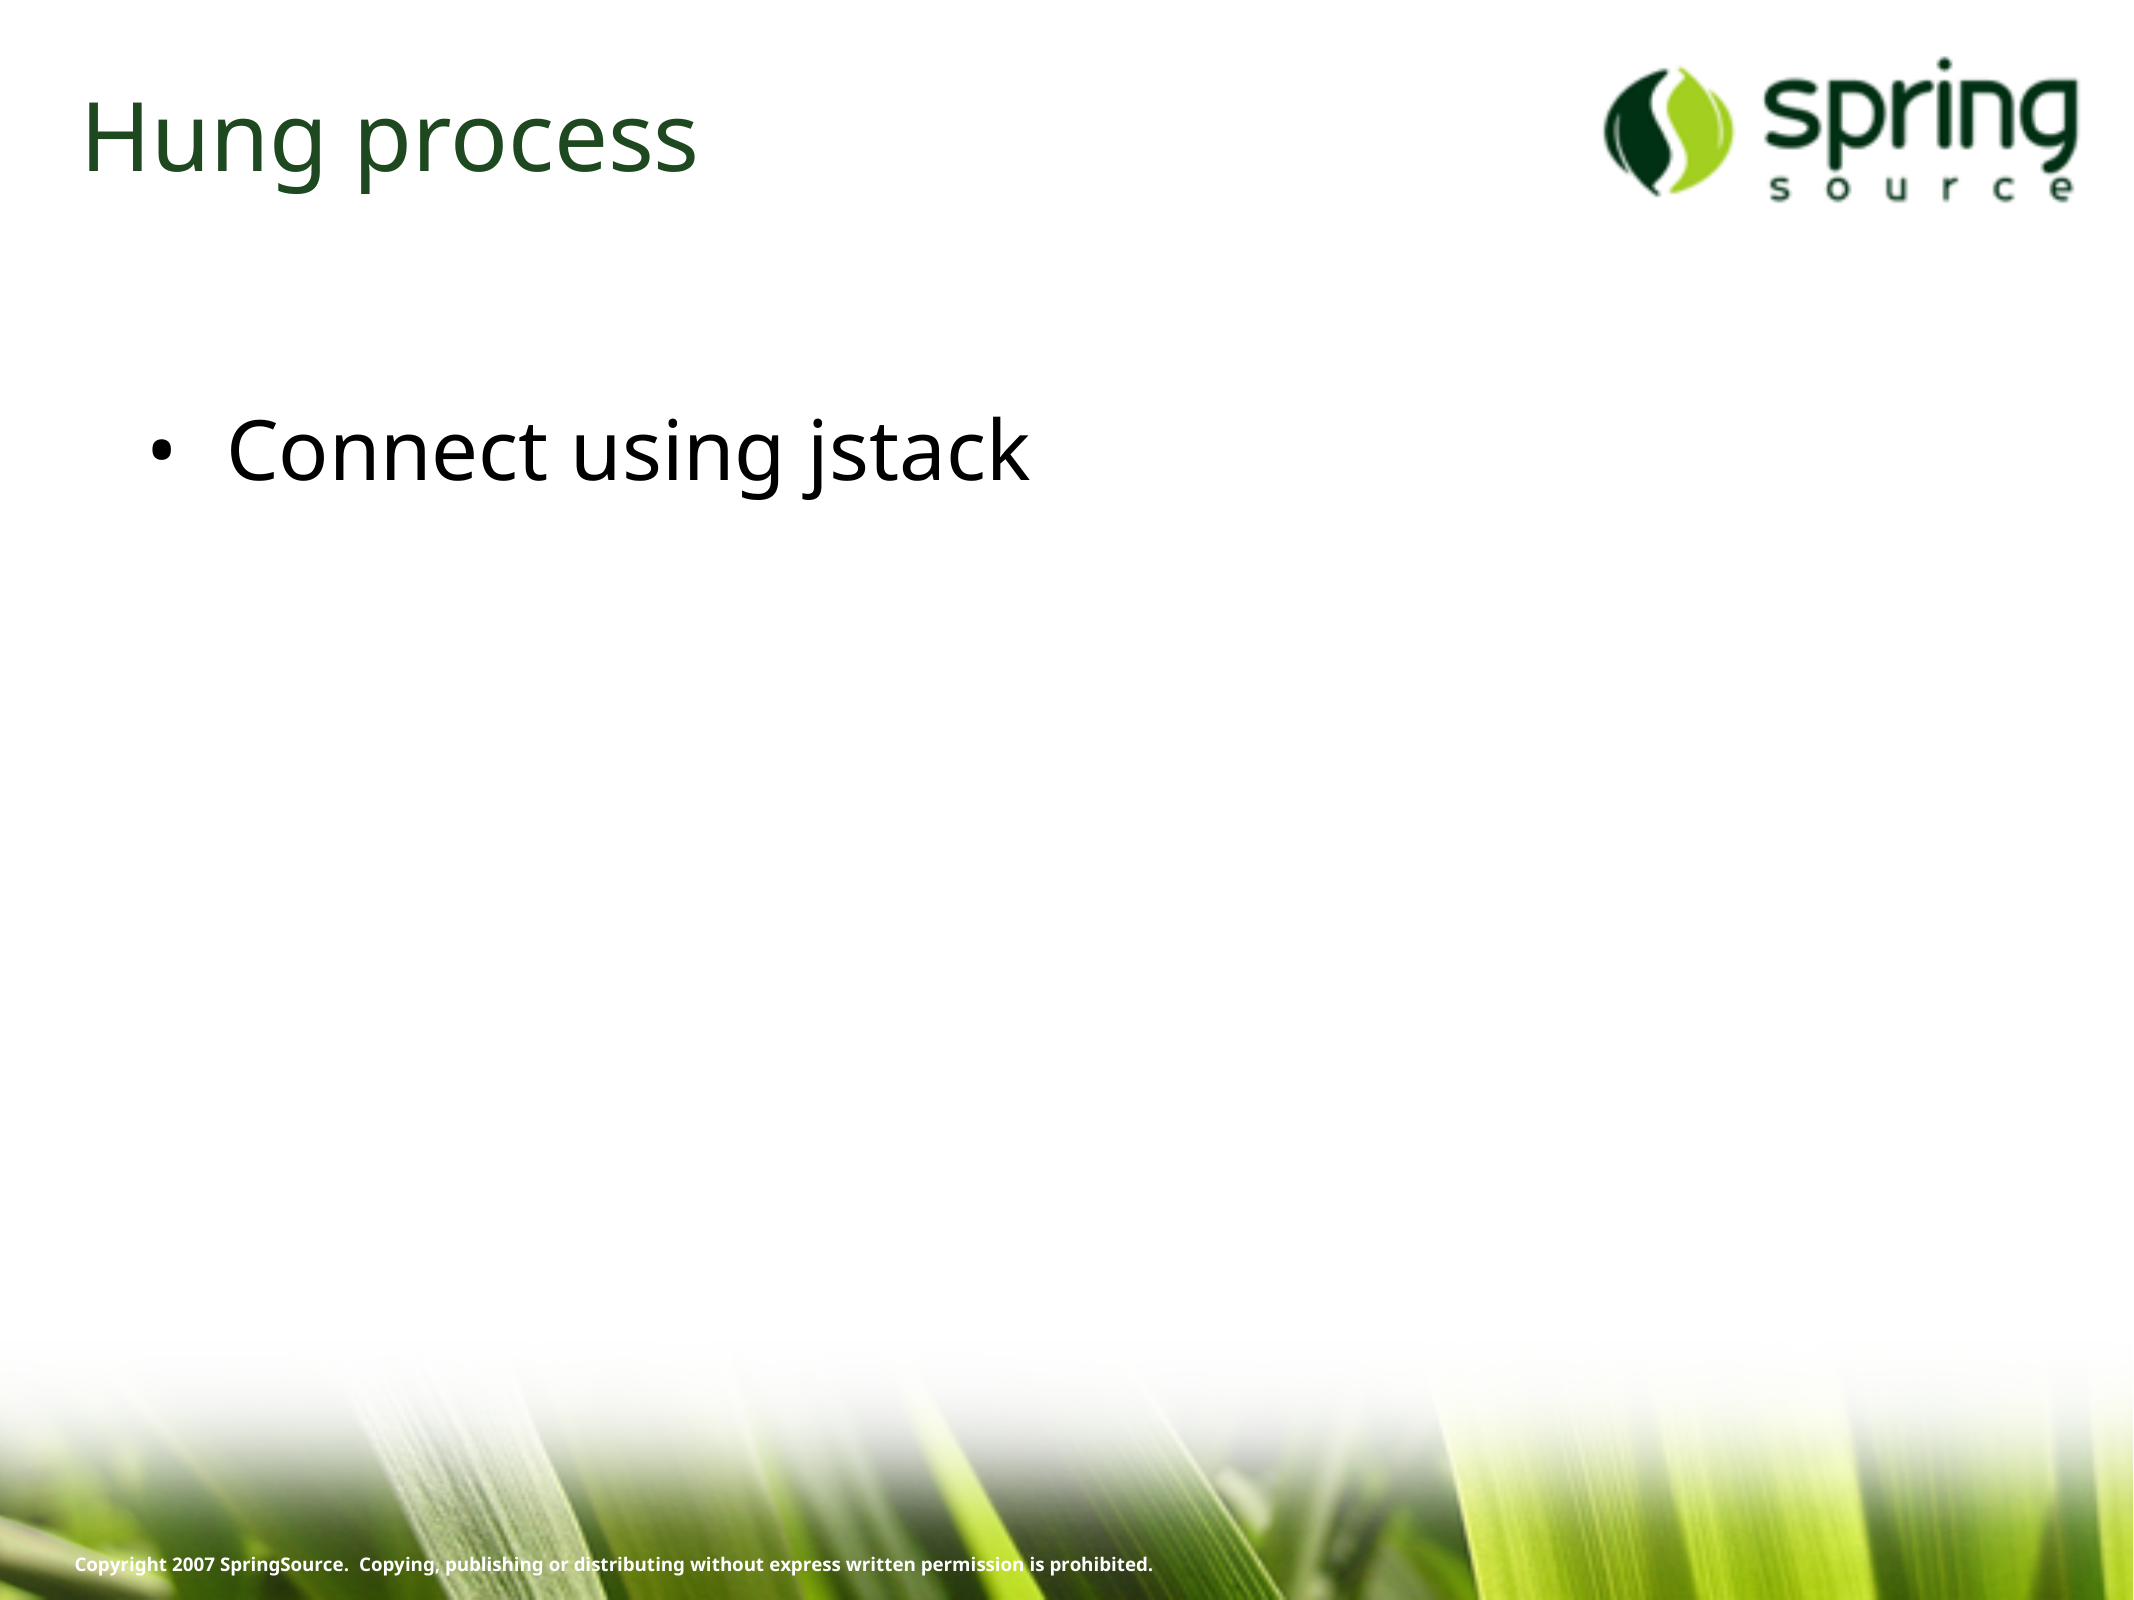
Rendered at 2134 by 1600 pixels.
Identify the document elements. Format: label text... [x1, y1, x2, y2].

title Hung process [80, 16, 1548, 253]
list Connect using jstack [146, 391, 1982, 1319]
picture [1555, 46, 2134, 224]
picture [0, 1340, 2134, 1600]
